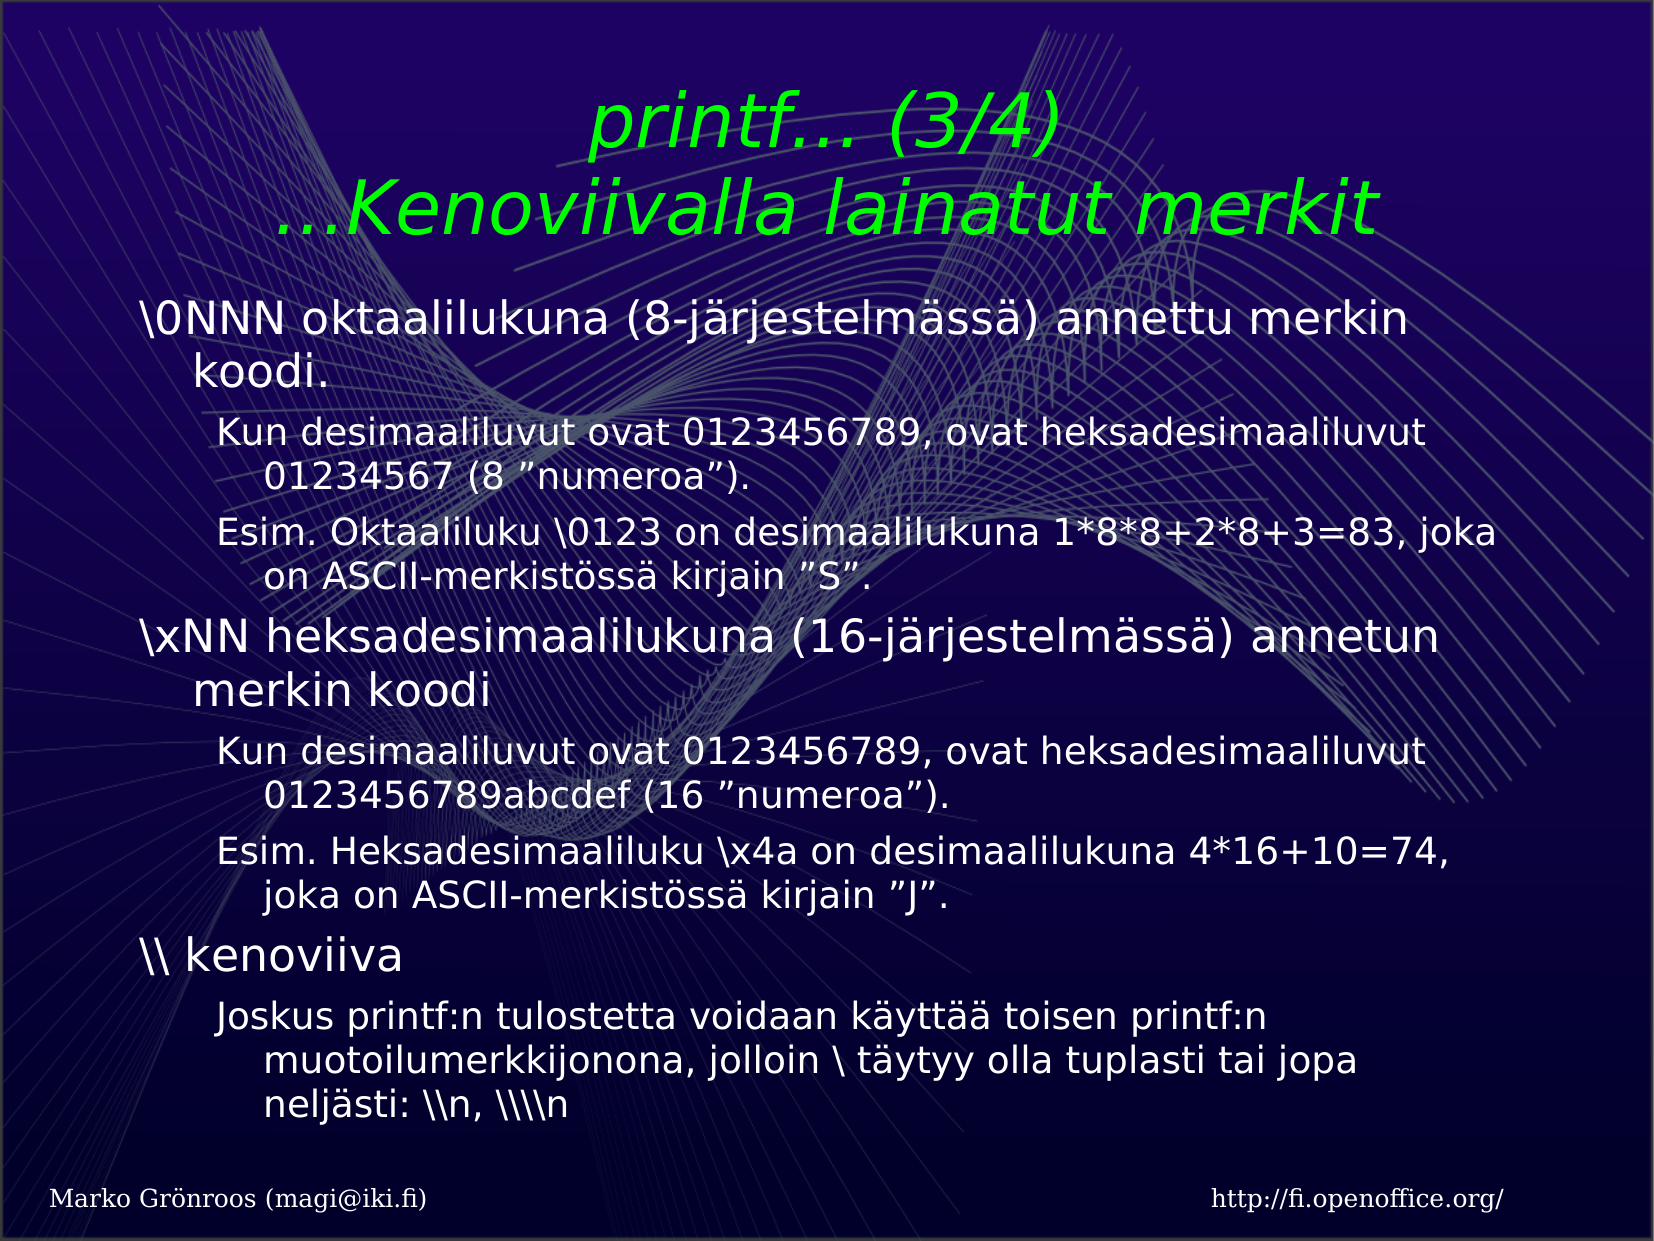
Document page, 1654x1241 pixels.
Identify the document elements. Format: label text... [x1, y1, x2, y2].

list \0NNN oktaalilukuna (8-järjestelmässä) annettu merkin koodi. Kun desimaaliluvut ovat 0123456789, ovat heksadesimaaliluvut 01234567 (8 ”numeroa”). Esim. Oktaaliluku \0123 on desimaalilukuna 1*8*8+2*8+3=83, joka on ASCII-merkistössä kirjain ”S”. \xNN heksadesimaalilukuna (16-järjestelmässä) annetun merkin koodi Kun desimaaliluvut ovat 0123456789, ovat heksadesimaaliluvut 0123456789abcdef (16 ”numeroa”). Esim. Heksadesimaaliluku \x4a on desimaalilukuna 4*16+10=74, joka on ASCII-merkistössä kirjain ”J”. \\ kenoviiva Joskus printf:n tulostetta voidaan käyttää toisen printf:n muotoilumerkkijonona, jolloin \ täytyy olla tuplasti tai jopa neljästi: \\n, \\\\n [121, 291, 1534, 1166]
title printf... (3/4) ...Kenoviivalla lainatut merkit [121, 61, 1534, 269]
picture [0, 0, 1654, 1241]
